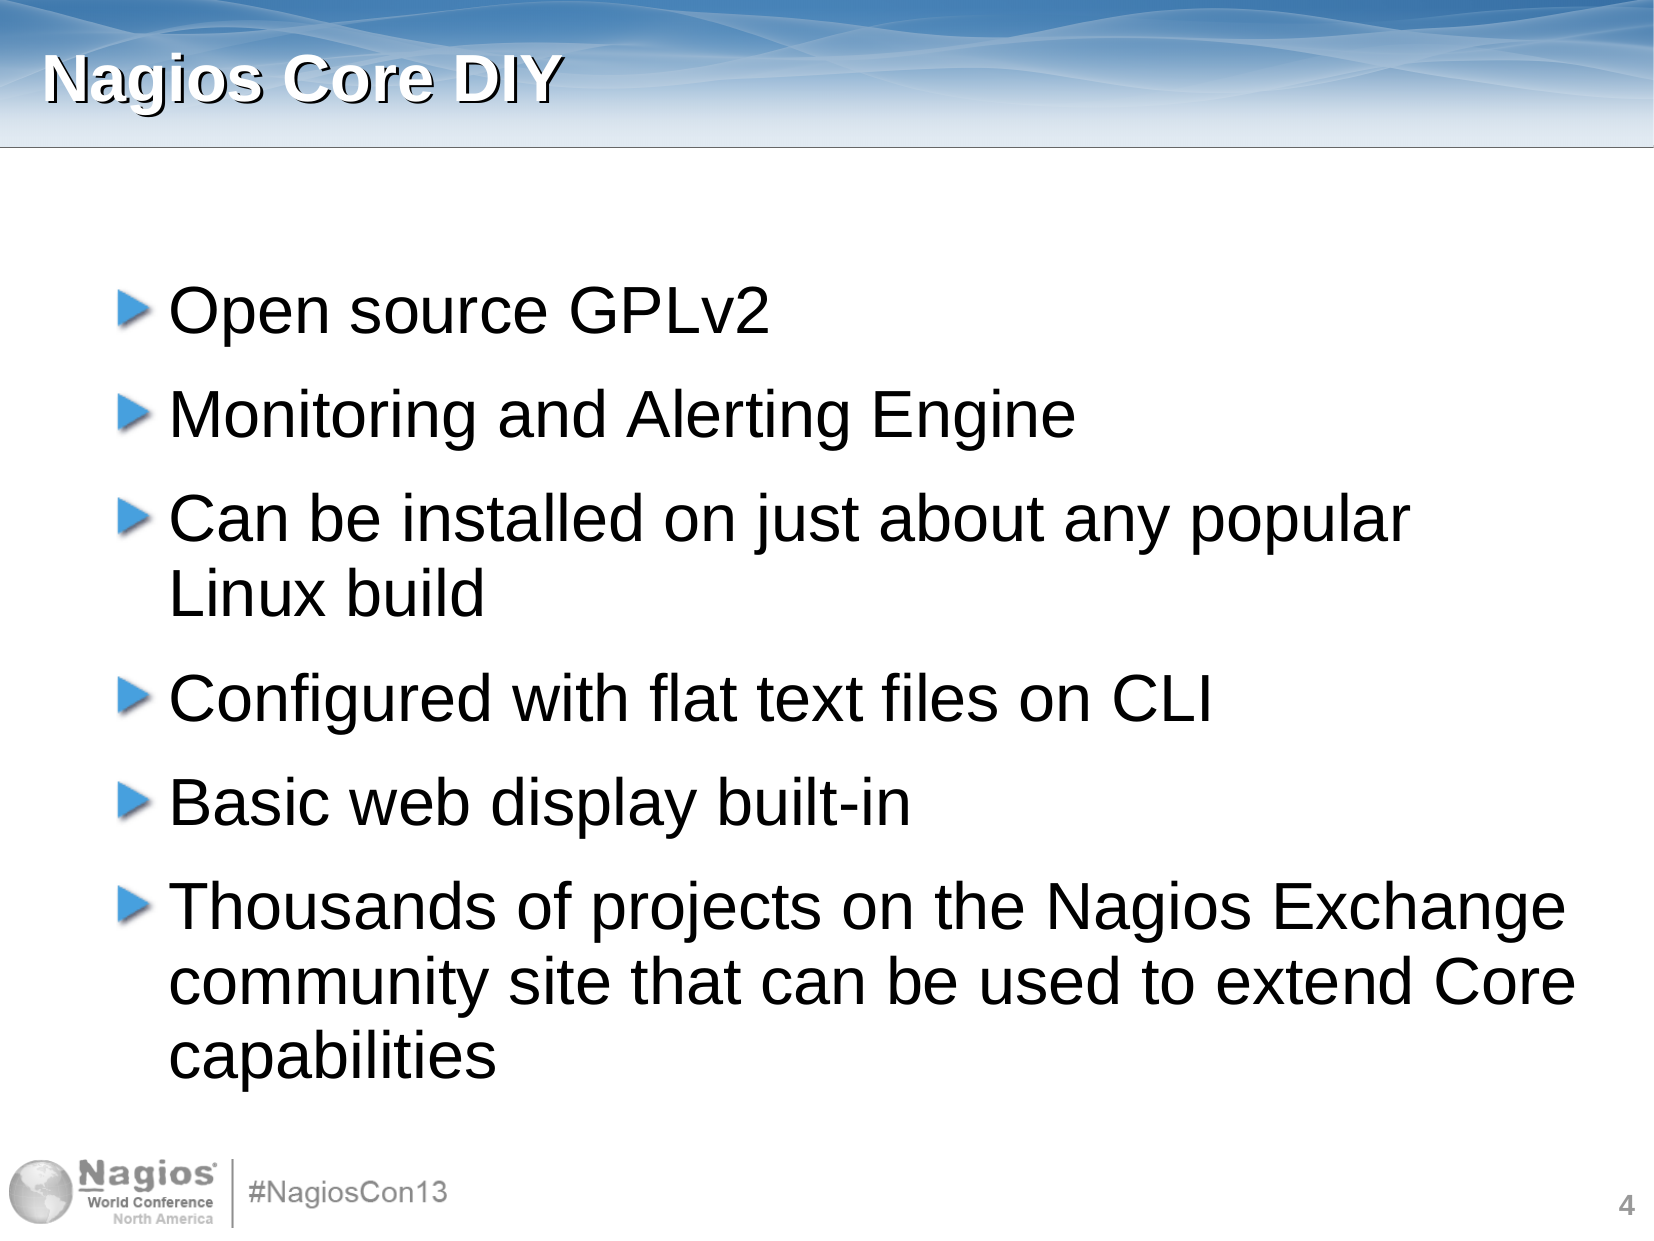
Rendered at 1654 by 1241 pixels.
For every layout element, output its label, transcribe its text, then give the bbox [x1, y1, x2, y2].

title Nagios Core DIY [41, 29, 1248, 127]
list Open source GPLv2 Monitoring and Alerting Engine Can be installed on just about any popular Linux build Configured with flat text files on CLI Basic web display built-in Thousands of projects on the Nagios Exchange community site that can be used to extend Core capabilities [97, 272, 1586, 1092]
picture [0, 0, 1654, 147]
picture [9, 1159, 453, 1228]
